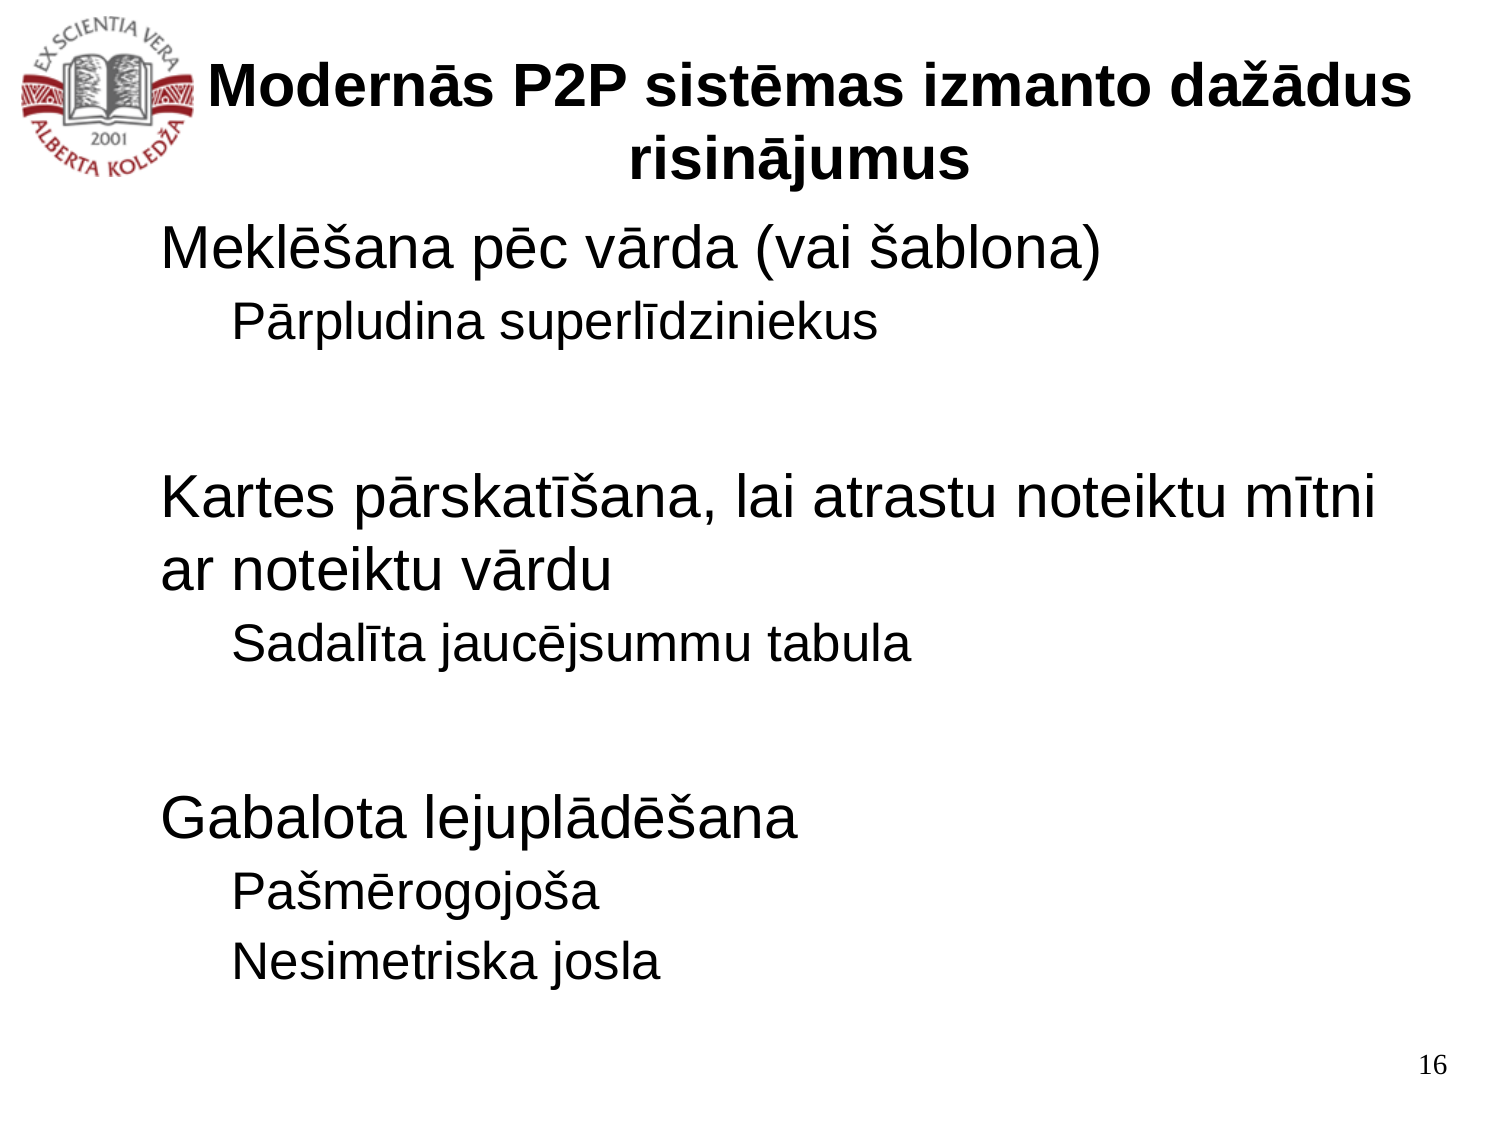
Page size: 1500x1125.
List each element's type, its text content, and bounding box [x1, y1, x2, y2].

picture [21, 16, 194, 177]
list Meklēšana pēc vārda (vai šablona) Pārpludina superlīdziniekus Kartes pārskatīšana, lai atrastu noteiktu mītni ar noteiktu vārdu Sadalīta jaucējsummu tabula Gabalota lejuplādēšana Pašmērogojoša Nesimetriska josla [74, 200, 1463, 1101]
title Modernās P2P sistēmas izmanto dažādus risinājumus [138, 37, 1463, 200]
text_box <skaitlis> [1312, 1037, 1463, 1101]
